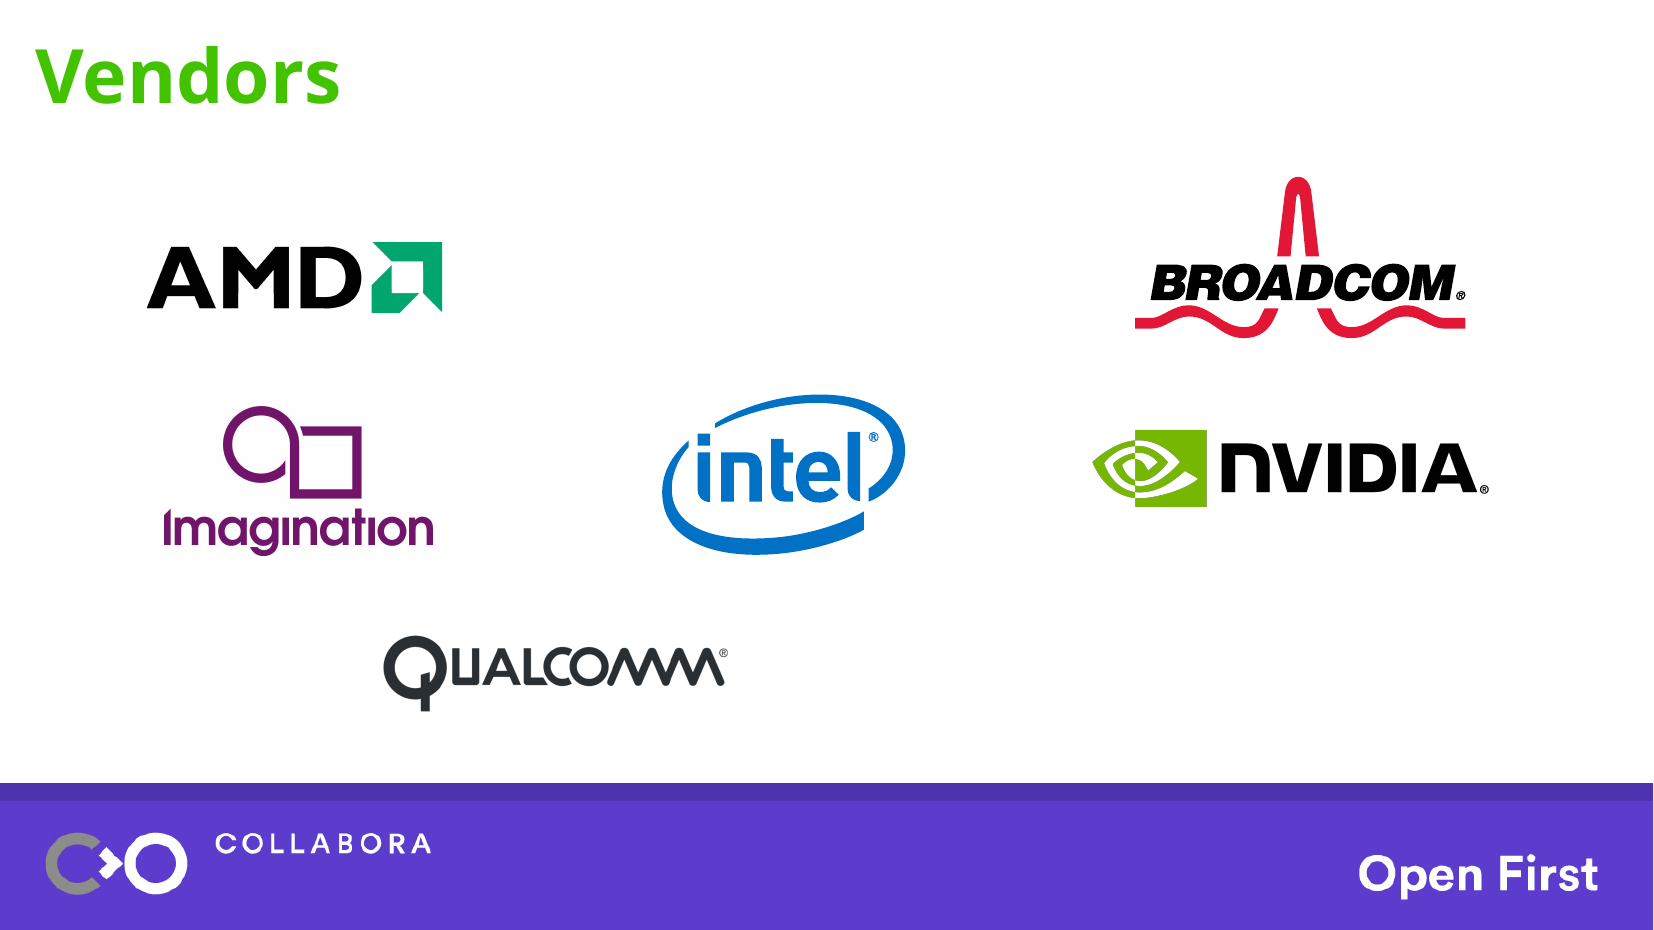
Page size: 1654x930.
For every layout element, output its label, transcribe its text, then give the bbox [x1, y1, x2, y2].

title Vendors [35, 28, 1608, 193]
picture [0, 0, 1654, 930]
